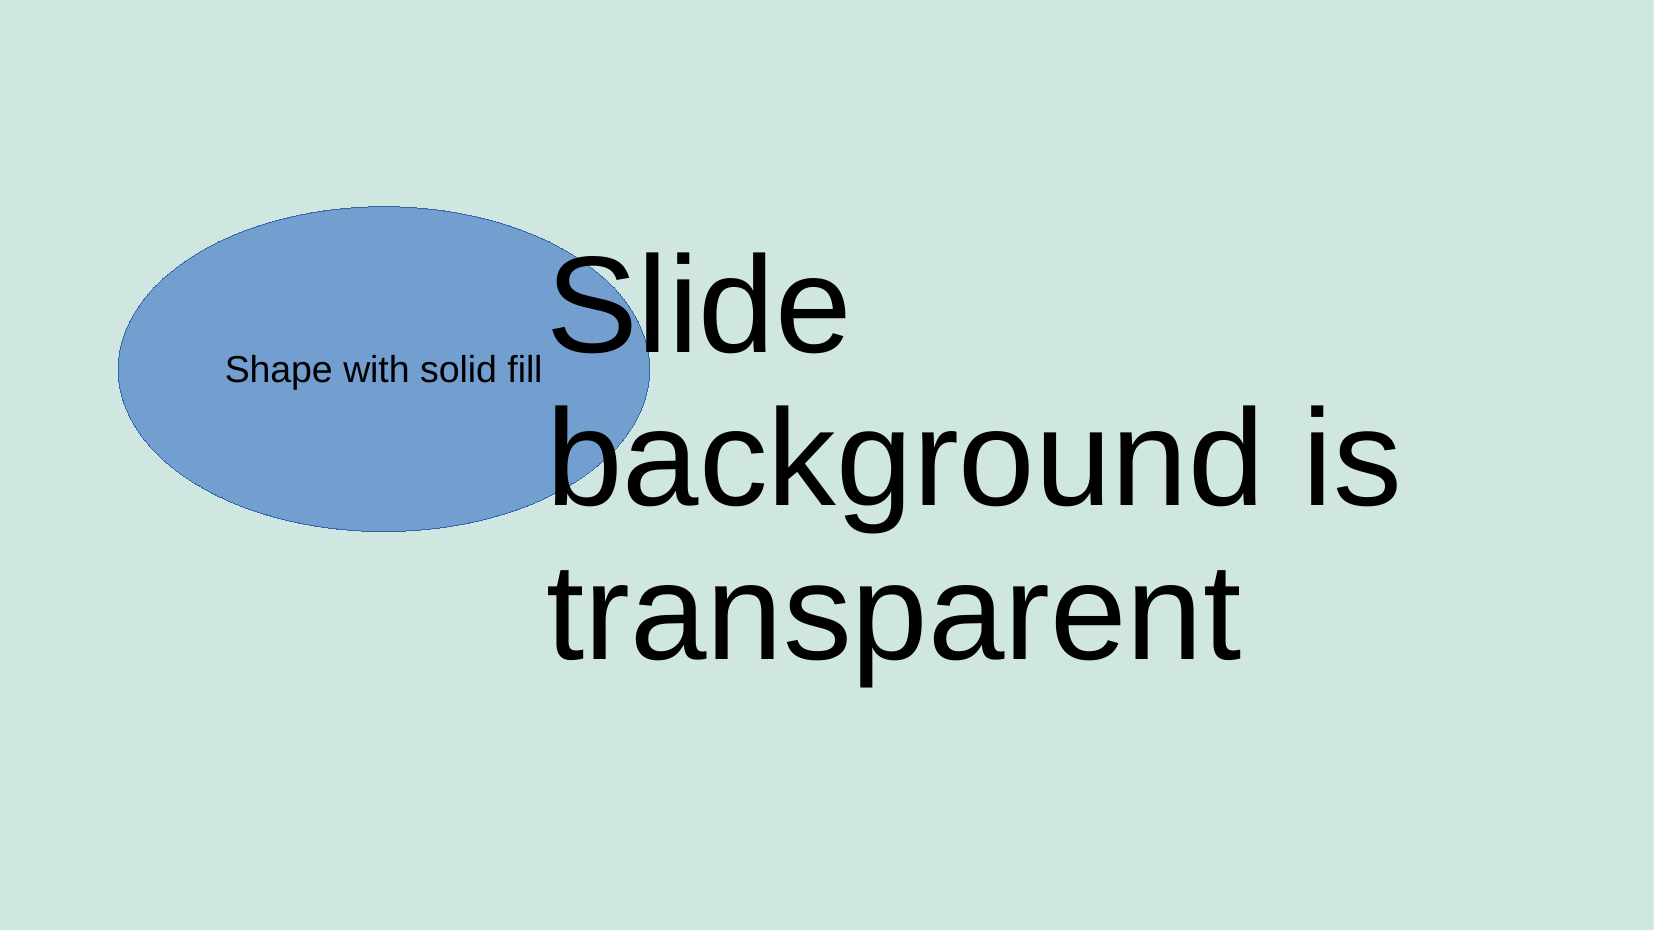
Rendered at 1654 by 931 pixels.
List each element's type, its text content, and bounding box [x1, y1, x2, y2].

text_box Slide background is transparent [531, 220, 1536, 931]
text_box Shape with solid fill [118, 206, 531, 532]
